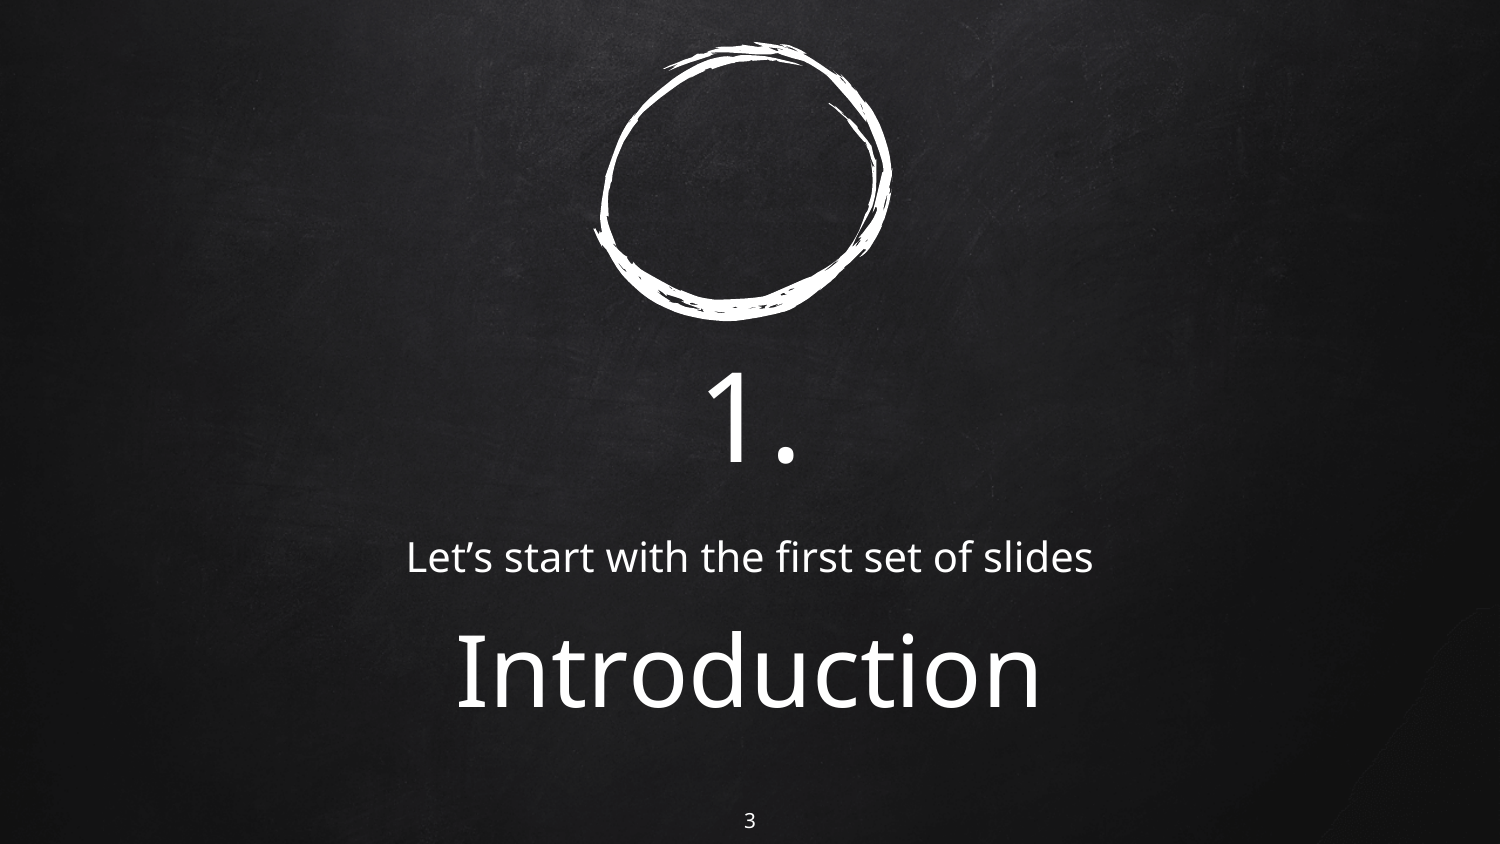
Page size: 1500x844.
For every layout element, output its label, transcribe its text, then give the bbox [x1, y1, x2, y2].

text_box [593, 41, 893, 322]
subtitle Let’s start with the first set of slides [112, 515, 1388, 645]
text_box 3 [705, 792, 796, 844]
title 1. Introduction [112, 322, 1388, 513]
